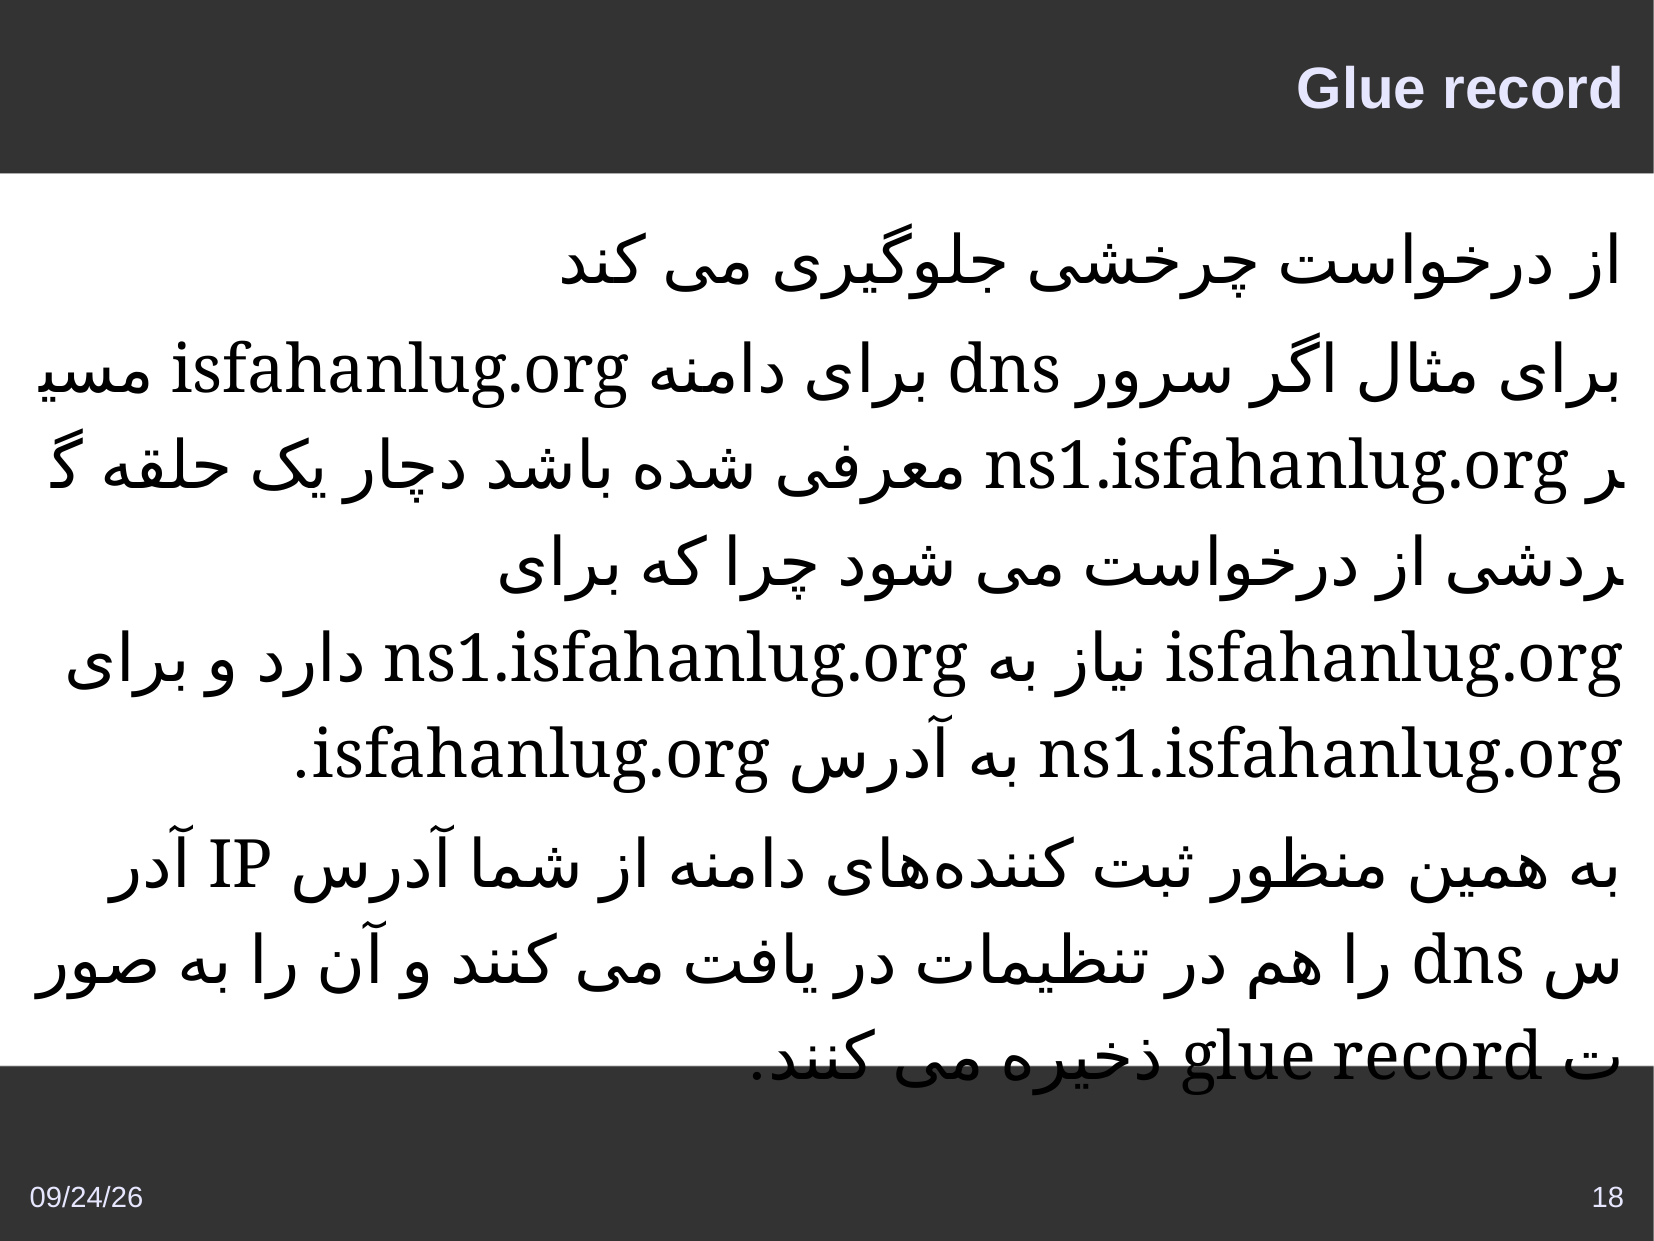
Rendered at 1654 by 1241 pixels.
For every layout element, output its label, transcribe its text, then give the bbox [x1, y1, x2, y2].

picture [0, 0, 1654, 1241]
title Glue record [29, 29, 1625, 148]
list از درخواست چرخشی جلوگیری می کند برای مثال اگر سرور dns برای دامنه isfahanlug.org مسیر ns1.isfahanlug.org معرفی شده باشد دچار یک حلقه گردشی از درخواست می شود چرا که برای isfahanlug.org نیاز به ns1.isfahanlug.org دارد و برای ns1.isfahanlug.org به آدرس isfahanlug.org. به همین منظور ثبت کننده‌های دامنه از شما آدرس IP آدرس dns را هم در تنظیمات در یافت می کنند و آن را به صورت glue record ذخیره می کنند. [29, 206, 1625, 1034]
